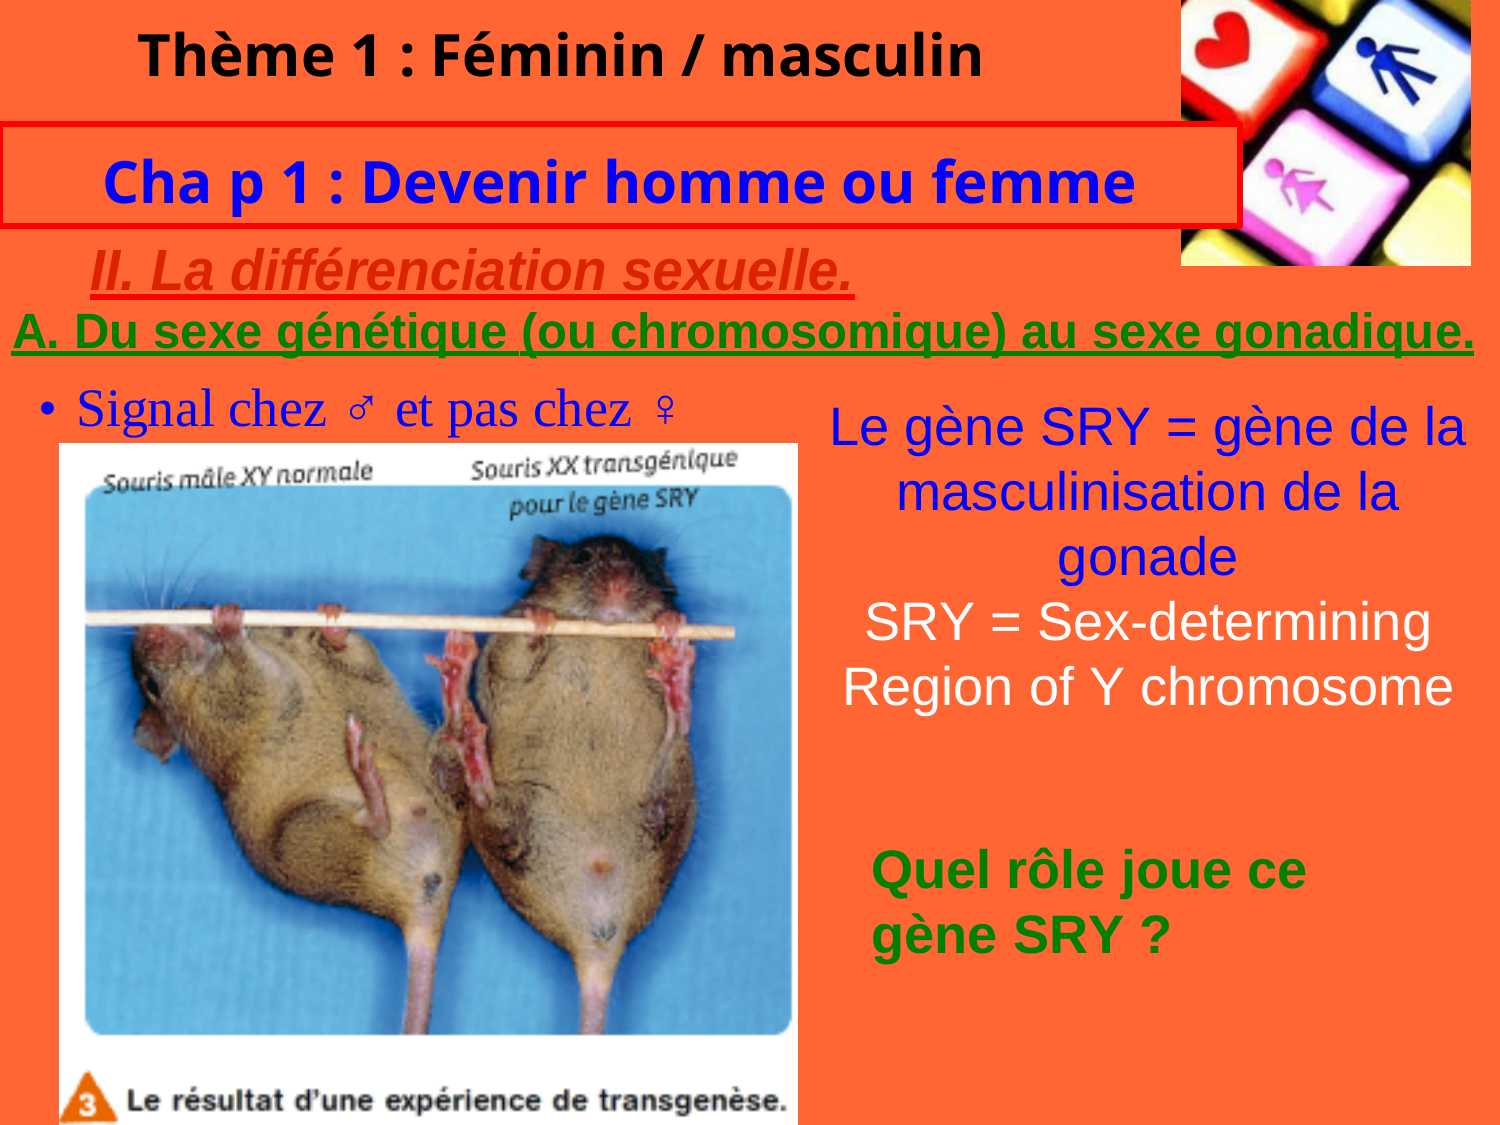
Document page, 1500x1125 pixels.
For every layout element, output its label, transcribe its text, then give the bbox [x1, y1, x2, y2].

text_box Thème 1 : Féminin / masculin [0, 0, 1122, 96]
picture [1181, 0, 1471, 266]
text_box Quel rôle joue ce gène SRY ? [856, 826, 1418, 972]
picture [59, 443, 798, 1125]
chart [0, 236, 1488, 443]
text_box Cha p 1 : Devenir homme ou femme [0, 124, 1241, 226]
text_box Le gène SRY = gène de la masculinisation de la gonade SRY = Sex-determining Region of Y chromosome [797, 383, 1500, 724]
